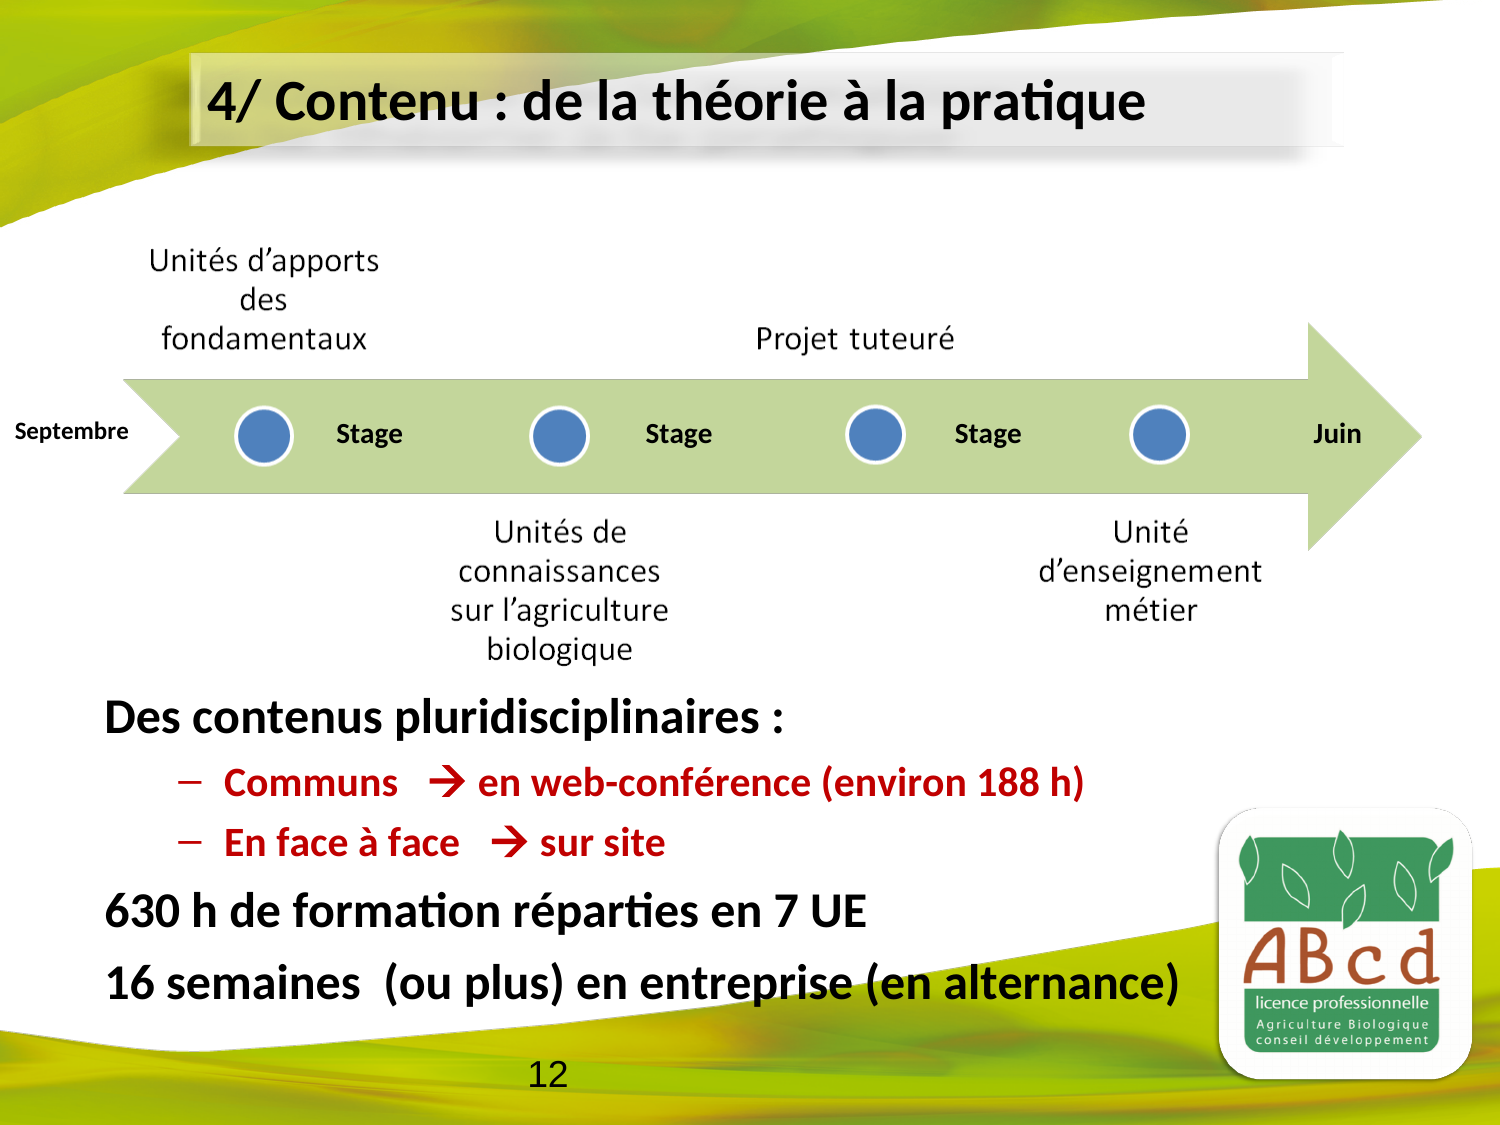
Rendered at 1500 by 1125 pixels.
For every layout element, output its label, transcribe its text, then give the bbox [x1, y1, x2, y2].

text_box Stage [940, 406, 1113, 457]
text_box <numéro> [512, 1042, 988, 1103]
text_box Stage [321, 406, 494, 457]
text_box Juin [1298, 406, 1410, 457]
picture [88, 47, 1423, 676]
text_box Septembre [0, 406, 173, 452]
text_box Des contenus pluridisciplinaires : Communs  en web-conférence (environ 188 h) En face à face  sur site 630 h de formation réparties en 7 UE 16 semaines (ou plus) en entreprise (en alternance) [88, 676, 1439, 1018]
text_box 4/ Contenu : de la théorie à la pratique [192, 53, 1345, 140]
picture [15, 803, 1500, 1125]
text_box Stage [630, 406, 804, 457]
